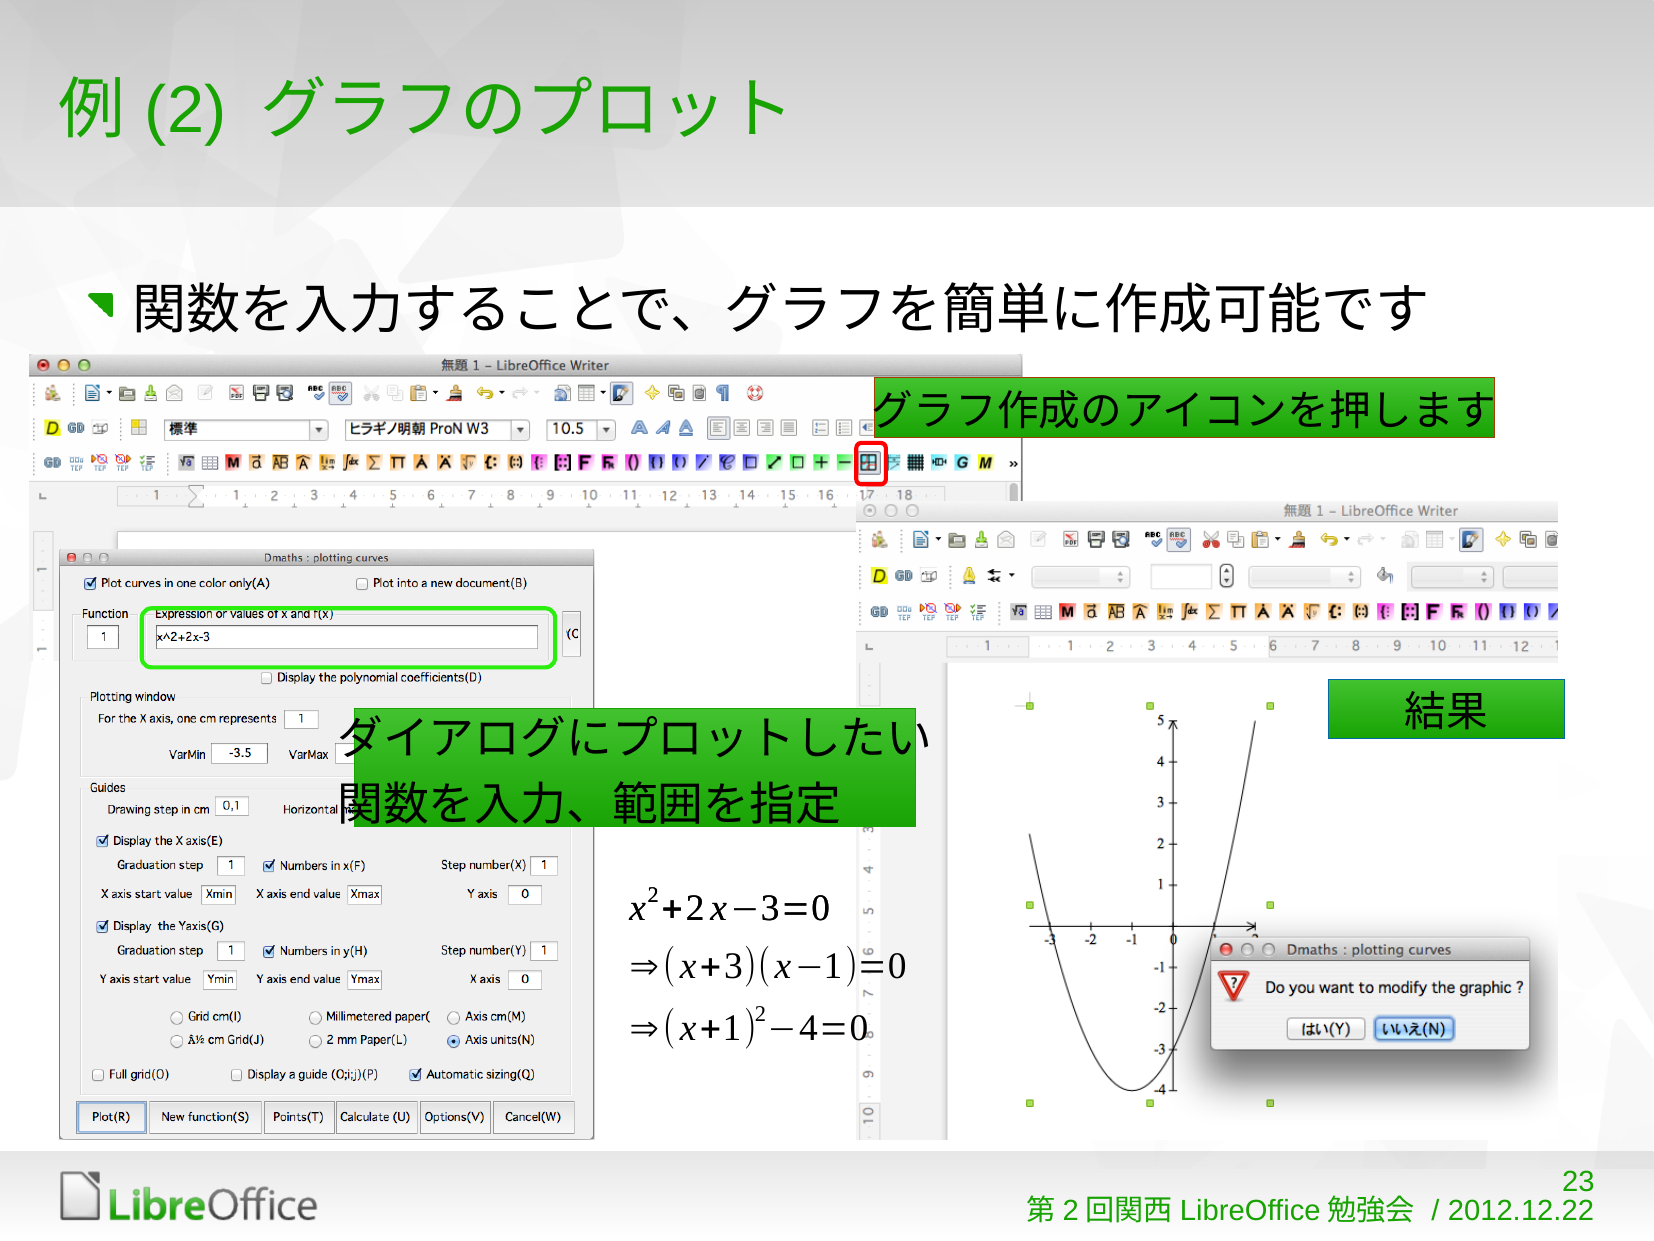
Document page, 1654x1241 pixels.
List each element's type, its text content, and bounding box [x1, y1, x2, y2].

title 例(2) グラフのプロット [59, 29, 1595, 178]
picture [41, 1152, 337, 1240]
text_box 結果 [1328, 679, 1565, 739]
picture [344, 792, 354, 796]
picture [344, 786, 354, 790]
chart [620, 1001, 876, 1052]
chart [620, 944, 913, 990]
chart [620, 882, 837, 930]
list 関数を入力することで、グラフを簡単に作成可能です [88, 265, 1625, 325]
text_box グラフ作成のアイコンを押します [874, 377, 1495, 438]
picture [0, 0, 1654, 1169]
text_box ダイアログにプロットしたい 関数を入力、範囲を指定 [354, 708, 916, 827]
